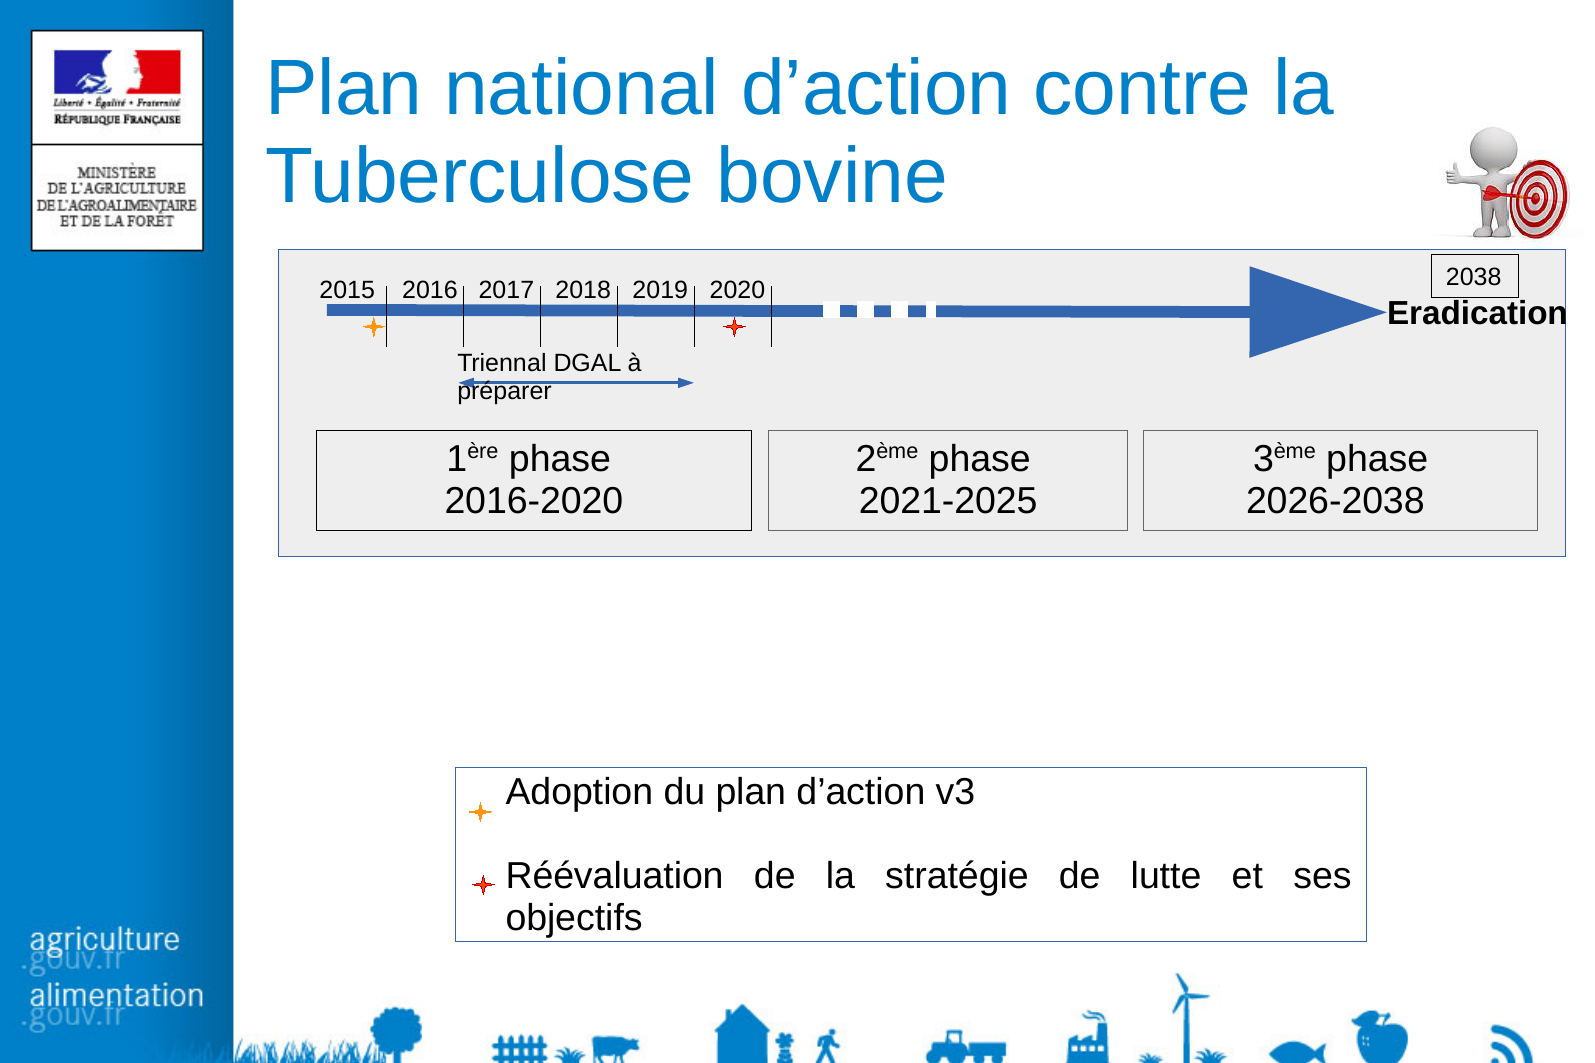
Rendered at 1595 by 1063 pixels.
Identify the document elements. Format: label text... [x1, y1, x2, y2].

text_box [618, 317, 694, 341]
text_box [464, 317, 540, 341]
text_box [278, 249, 1566, 557]
text_box Adoption du plan d’action v3 Réévaluation de la stratégie de lutte et ses objectifs [455, 767, 1367, 942]
text_box 2015 [304, 268, 387, 312]
title Plan national d’action contre la Tuberculose bovine [265, 42, 1536, 220]
text_box [541, 317, 617, 341]
text_box 2017 [463, 268, 540, 312]
text_box Triennal DGAL à préparer [442, 341, 752, 413]
text_box 2019 [617, 268, 694, 312]
text_box 2018 [540, 268, 617, 312]
text_box 1ère phase 2016-2020 [316, 430, 752, 531]
text_box 2020 [694, 268, 798, 312]
text_box 2ème phase 2021-2025 [768, 430, 1128, 531]
text_box [472, 875, 495, 895]
text_box Eradication [1372, 287, 1595, 341]
text_box 2038 [1431, 254, 1519, 287]
text_box 3ème phase 2026-2038 [1143, 430, 1538, 531]
picture [0, 0, 1595, 1063]
text_box 2016 [387, 268, 463, 312]
